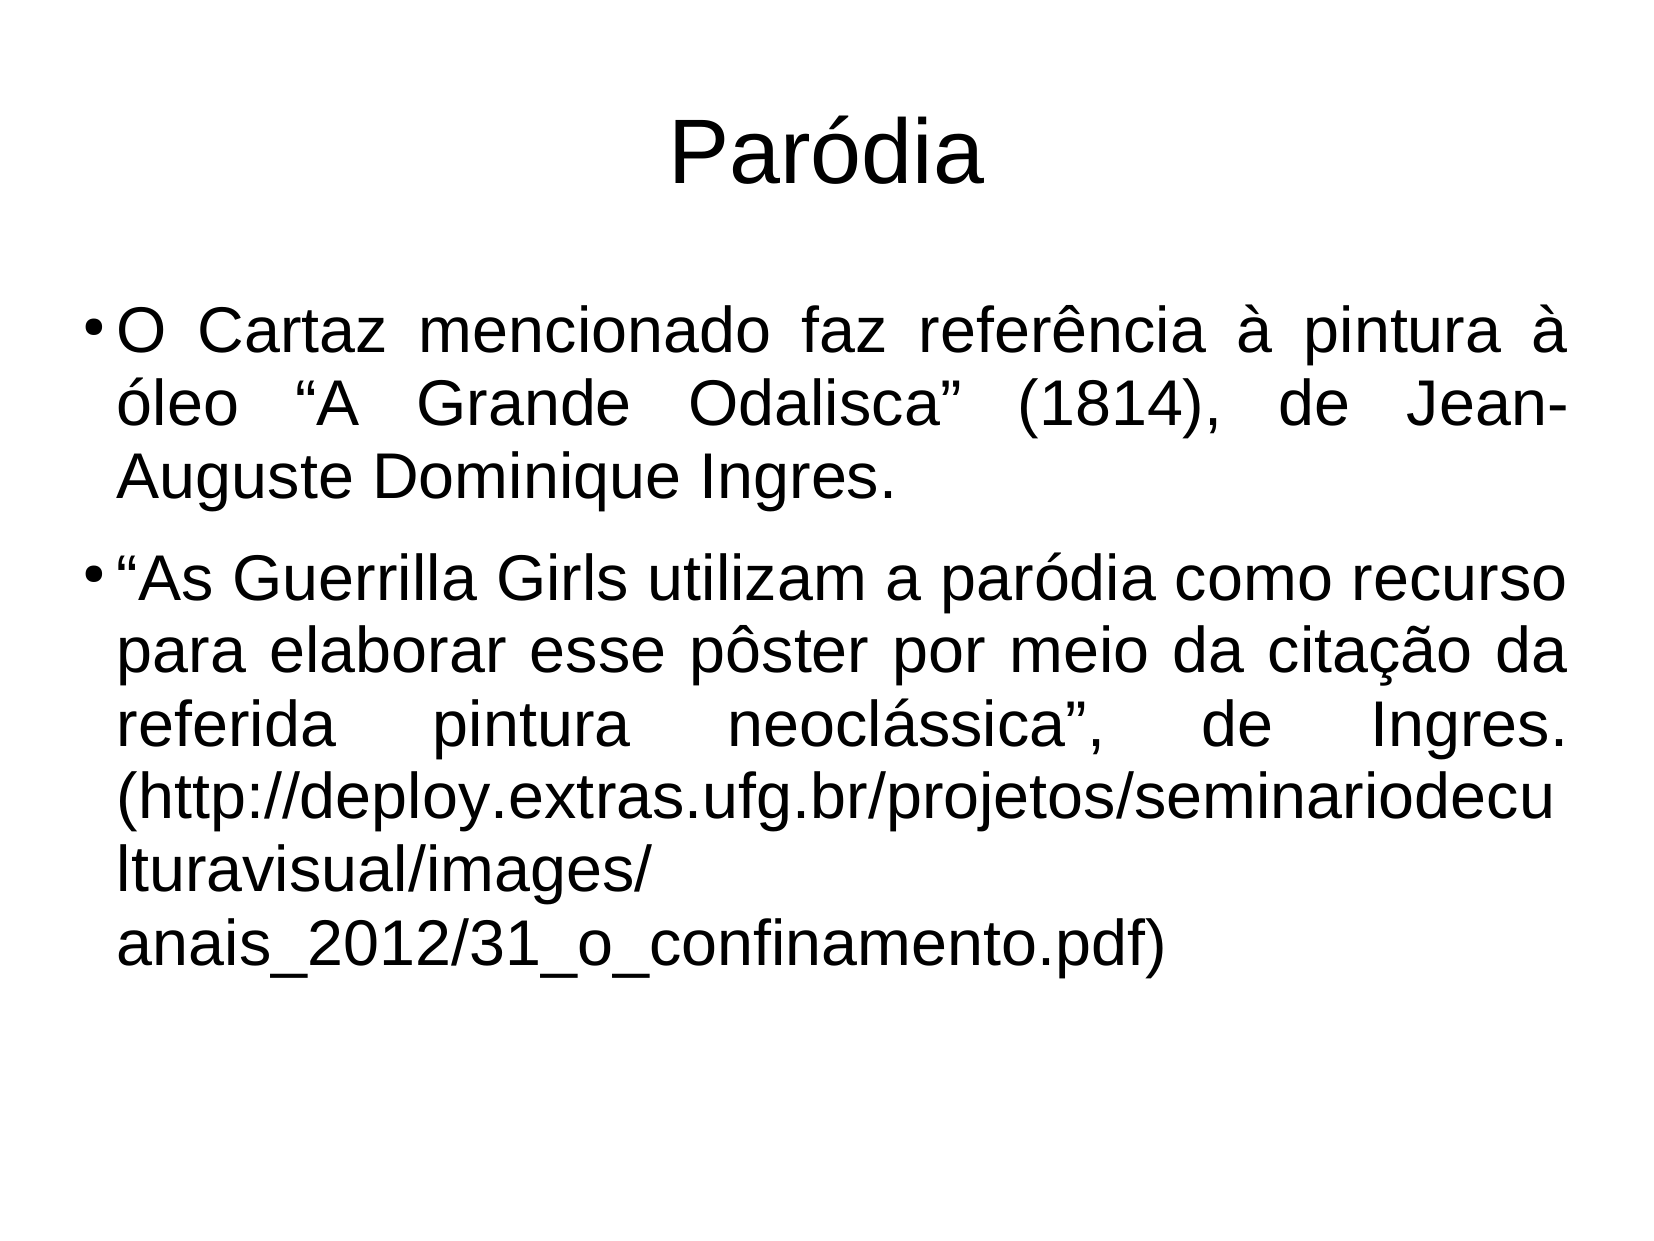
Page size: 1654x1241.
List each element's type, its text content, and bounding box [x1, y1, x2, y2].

list O Cartaz mencionado faz referência à pintura à óleo “A Grande Odalisca” (1814), de Jean-Auguste Dominique Ingres. “As Guerrilla Girls utilizam a paródia como recurso para elaborar esse pôster por meio da citação da referida pintura neoclássica”, de Ingres. (http://deploy.extras.ufg.br/projetos/seminariodeculturavisual/images/anais_2012/31_o_confinamento.pdf) [82, 290, 1571, 1009]
title Paródia [82, 49, 1571, 256]
